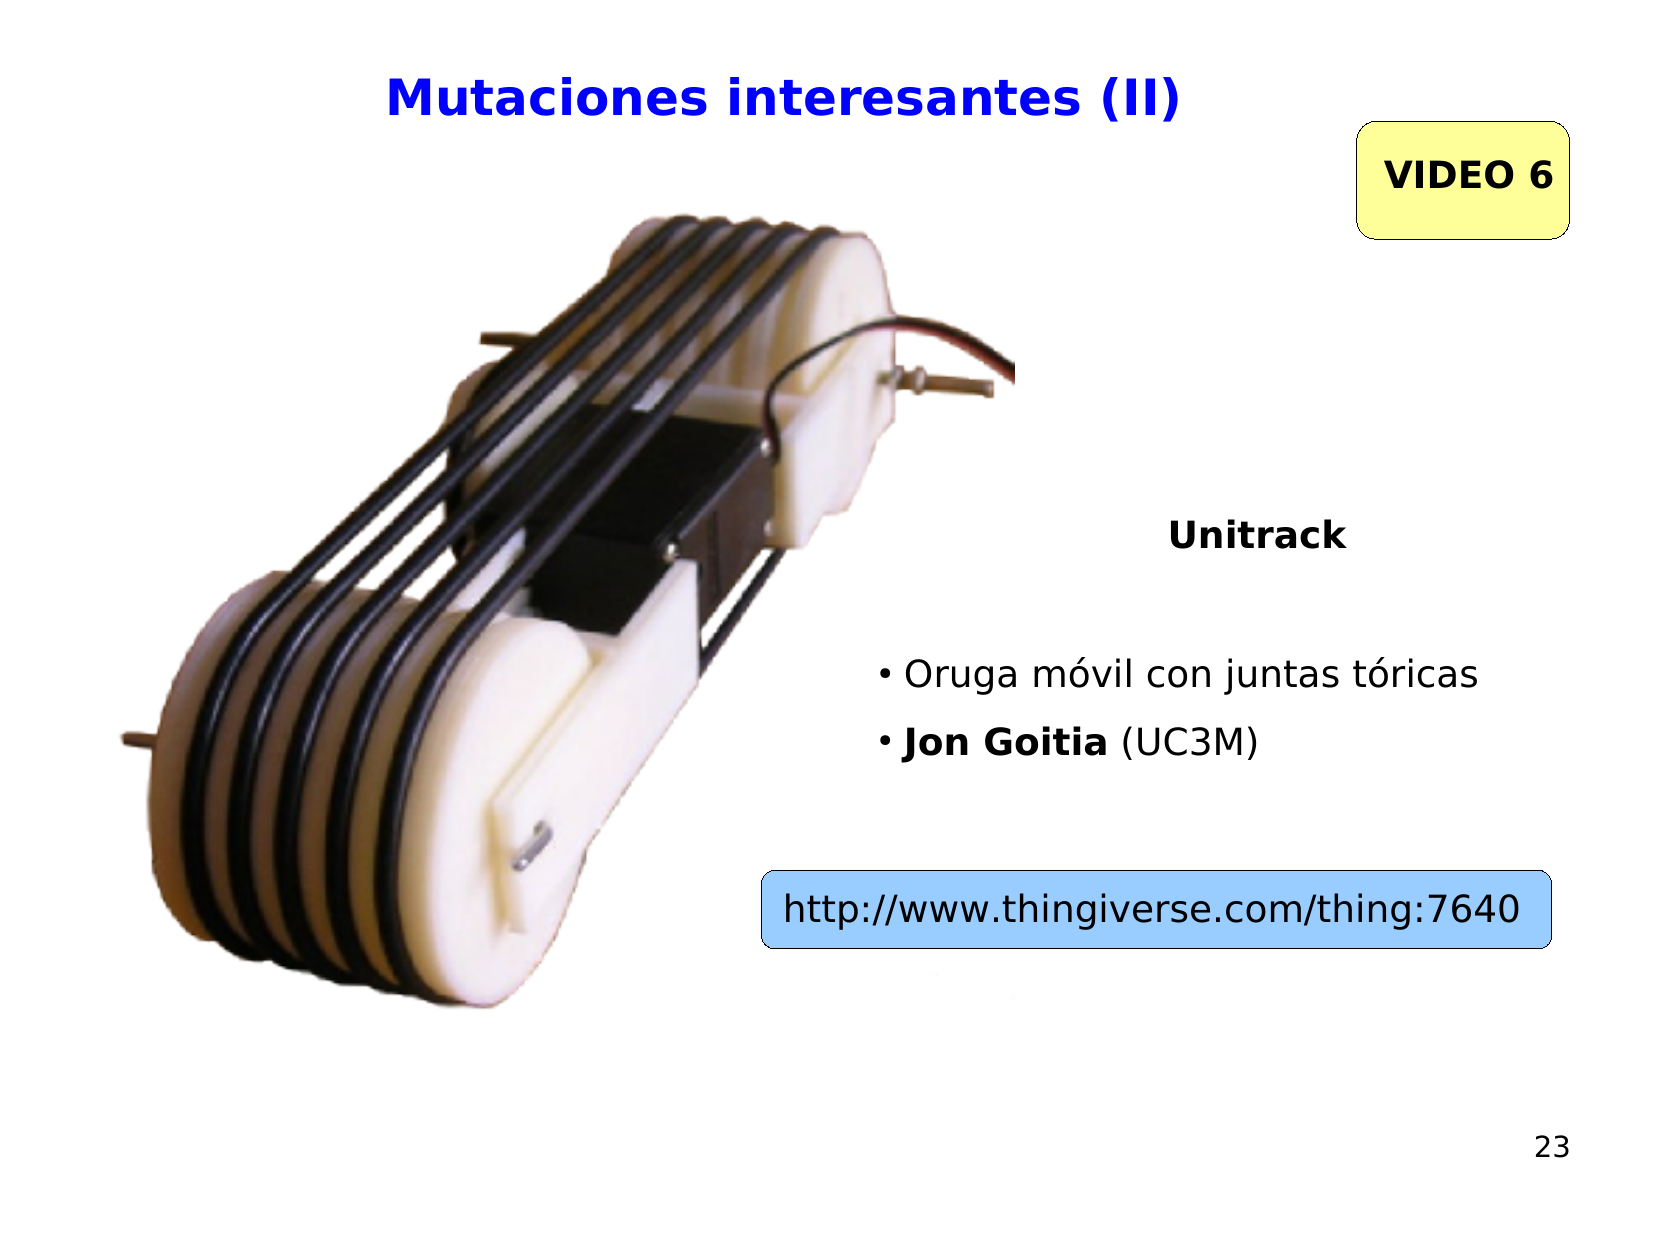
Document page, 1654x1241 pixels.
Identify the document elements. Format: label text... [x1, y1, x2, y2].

text_box Mutaciones interesantes (II) [371, 61, 1198, 135]
text_box [1015, 870, 1552, 949]
text_box [1356, 121, 1570, 146]
text_box VIDEO 6 [1355, 146, 1571, 210]
picture [96, 194, 1015, 1041]
text_box http://www.thingiverse.com/thing:7640 [768, 880, 1537, 939]
text_box Oruga móvil con juntas tóricas Jon Goitia (UC3M) [863, 645, 1559, 776]
text_box Unitrack [1152, 506, 1469, 572]
text_box [1356, 210, 1570, 240]
